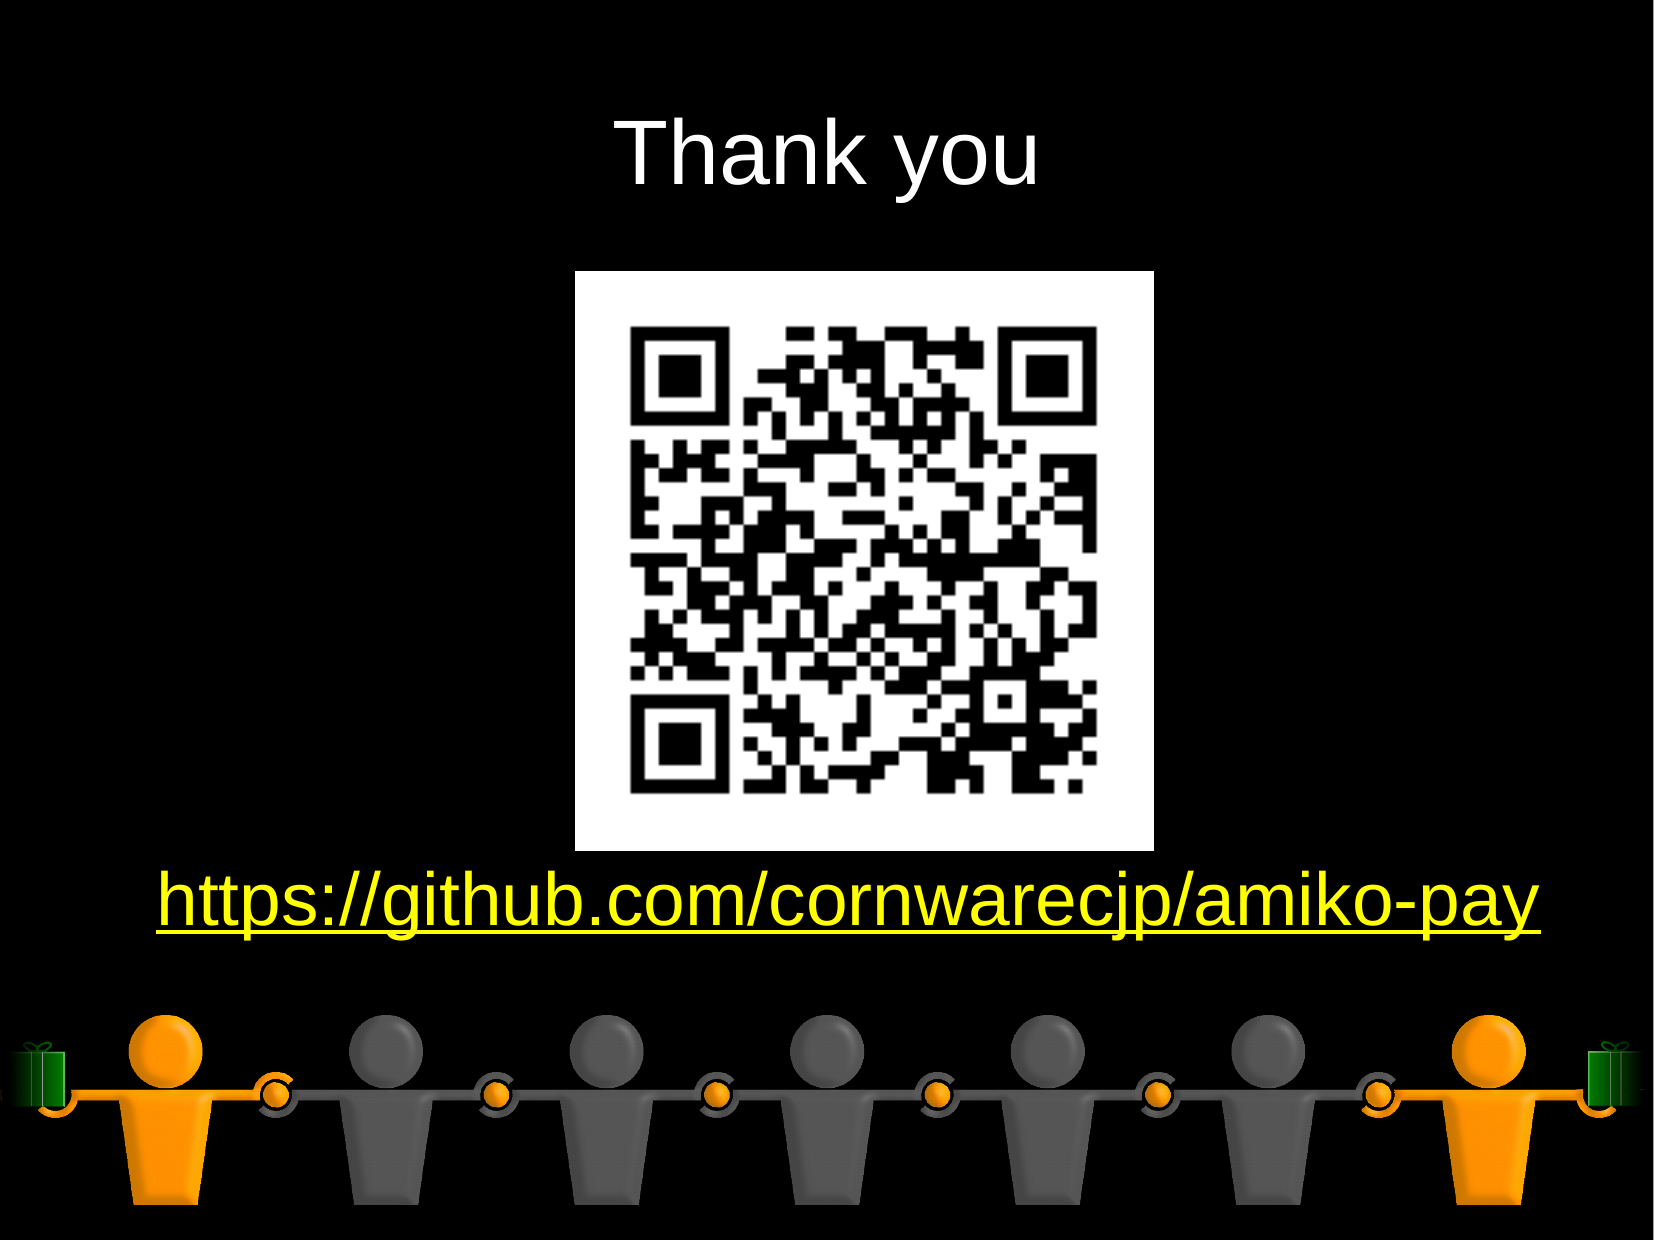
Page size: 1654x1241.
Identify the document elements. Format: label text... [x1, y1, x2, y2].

text_box https://github.com/cornwarecjp/amiko-pay [141, 850, 1556, 950]
title Thank you [82, 49, 1571, 257]
picture [0, 984, 1654, 1205]
picture [575, 271, 1154, 851]
